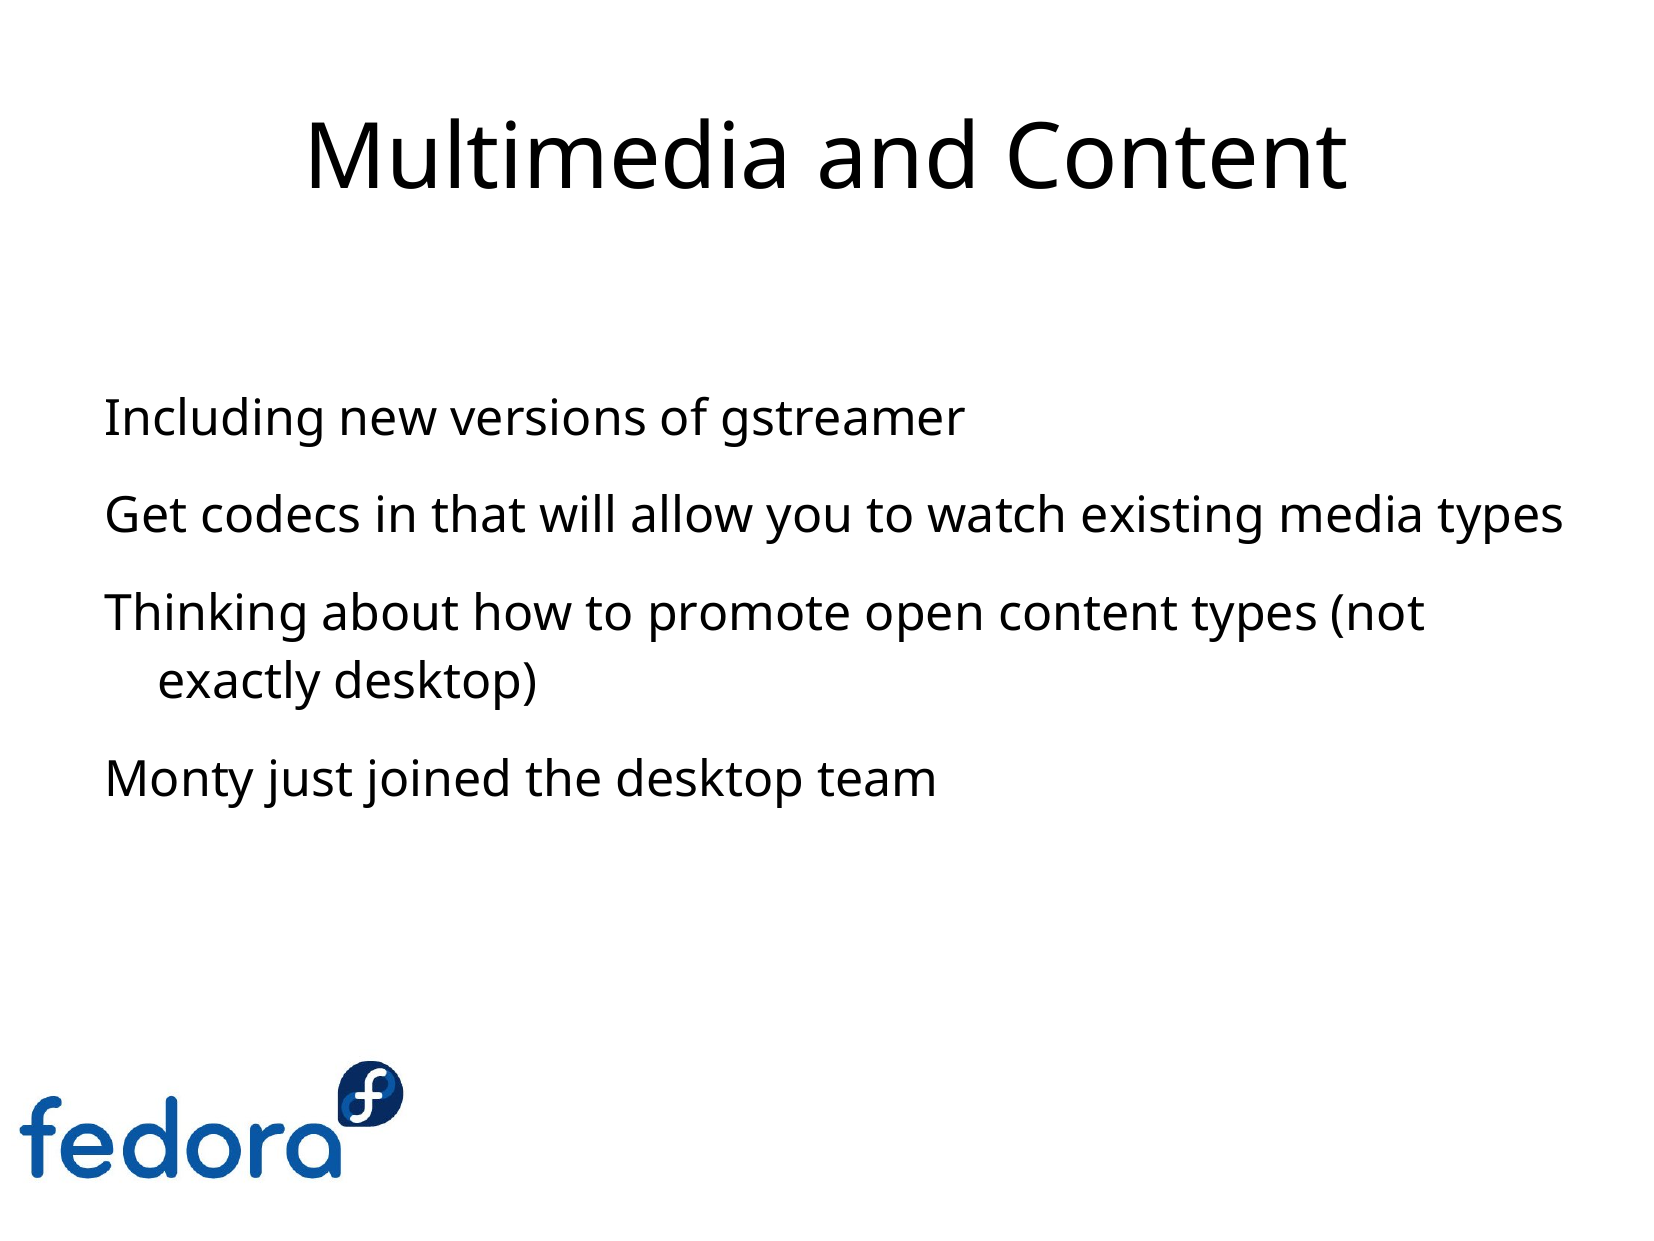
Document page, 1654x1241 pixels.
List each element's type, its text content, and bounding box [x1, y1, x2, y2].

list Including new versions of gstreamer Get codecs in that will allow you to watch existing media types Thinking about how to promote open content types (not exactly desktop) Monty just joined the desktop team [86, 381, 1576, 1057]
picture [11, 1049, 413, 1199]
title Multimedia and Content [82, 49, 1571, 257]
